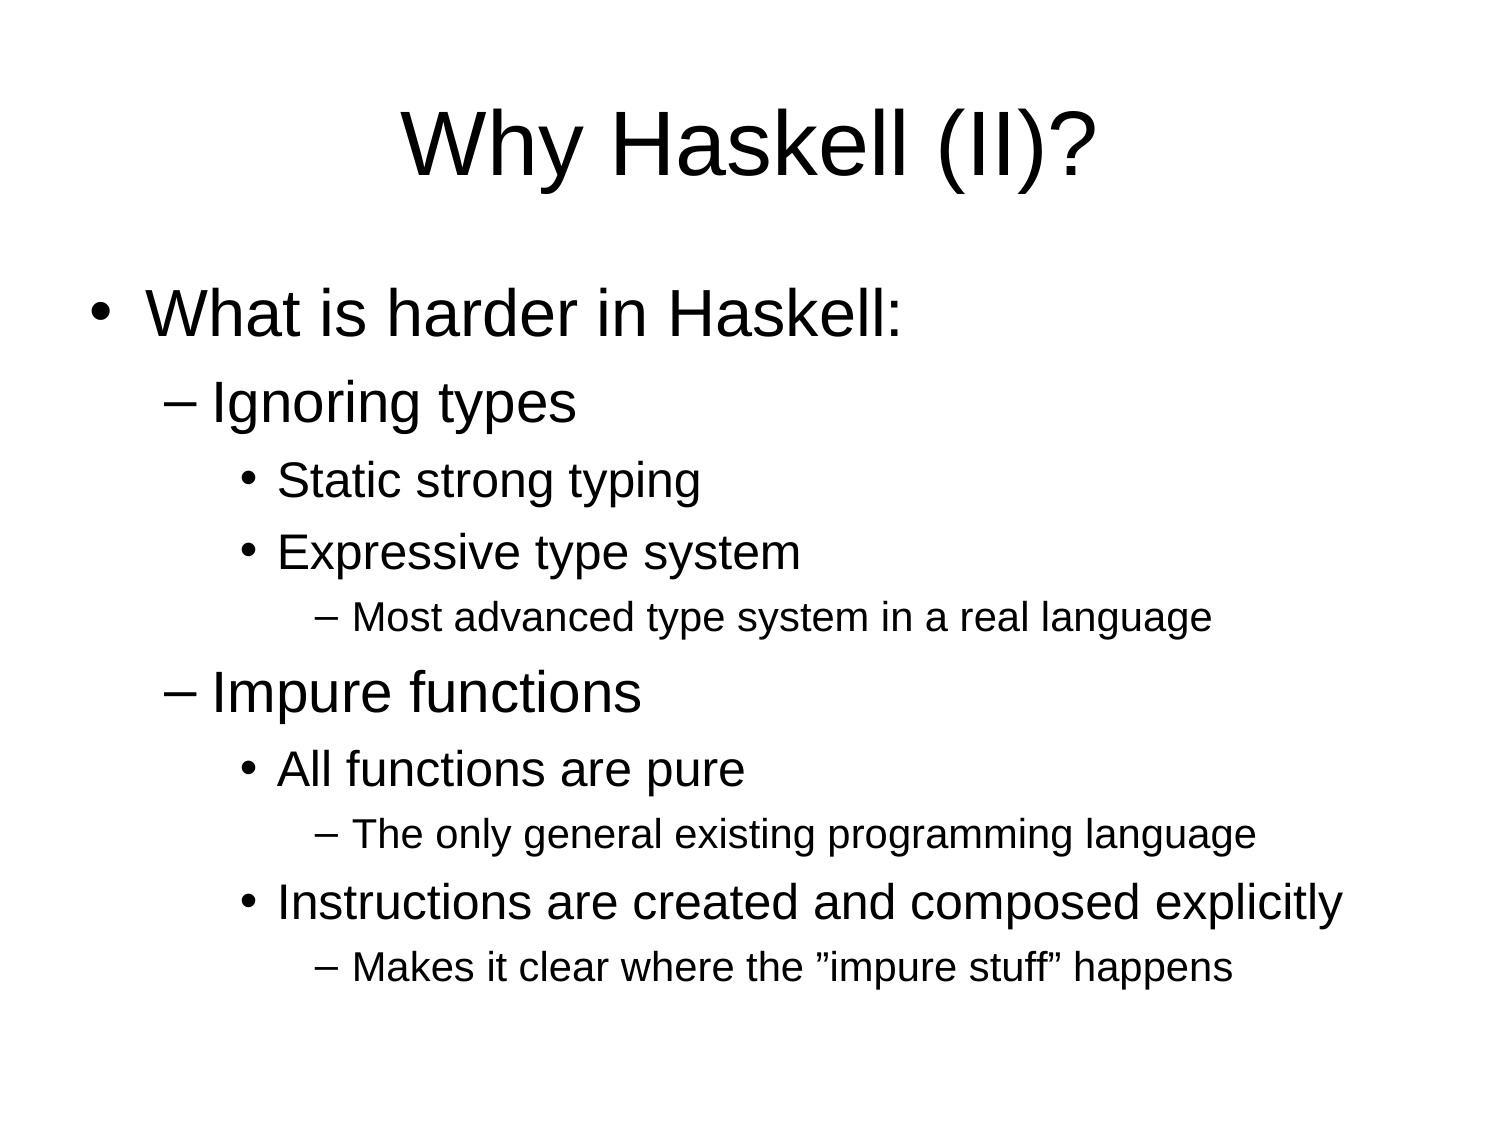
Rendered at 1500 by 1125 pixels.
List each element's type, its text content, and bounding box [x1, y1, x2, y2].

list What is harder in Haskell: Ignoring types Static strong typing Expressive type system Most advanced type system in a real language Impure functions All functions are pure The only general existing programming language Instructions are created and composed explicitly Makes it clear where the ”impure stuff” happens [75, 262, 1426, 1005]
title Why Haskell (II)? [75, 45, 1426, 233]
